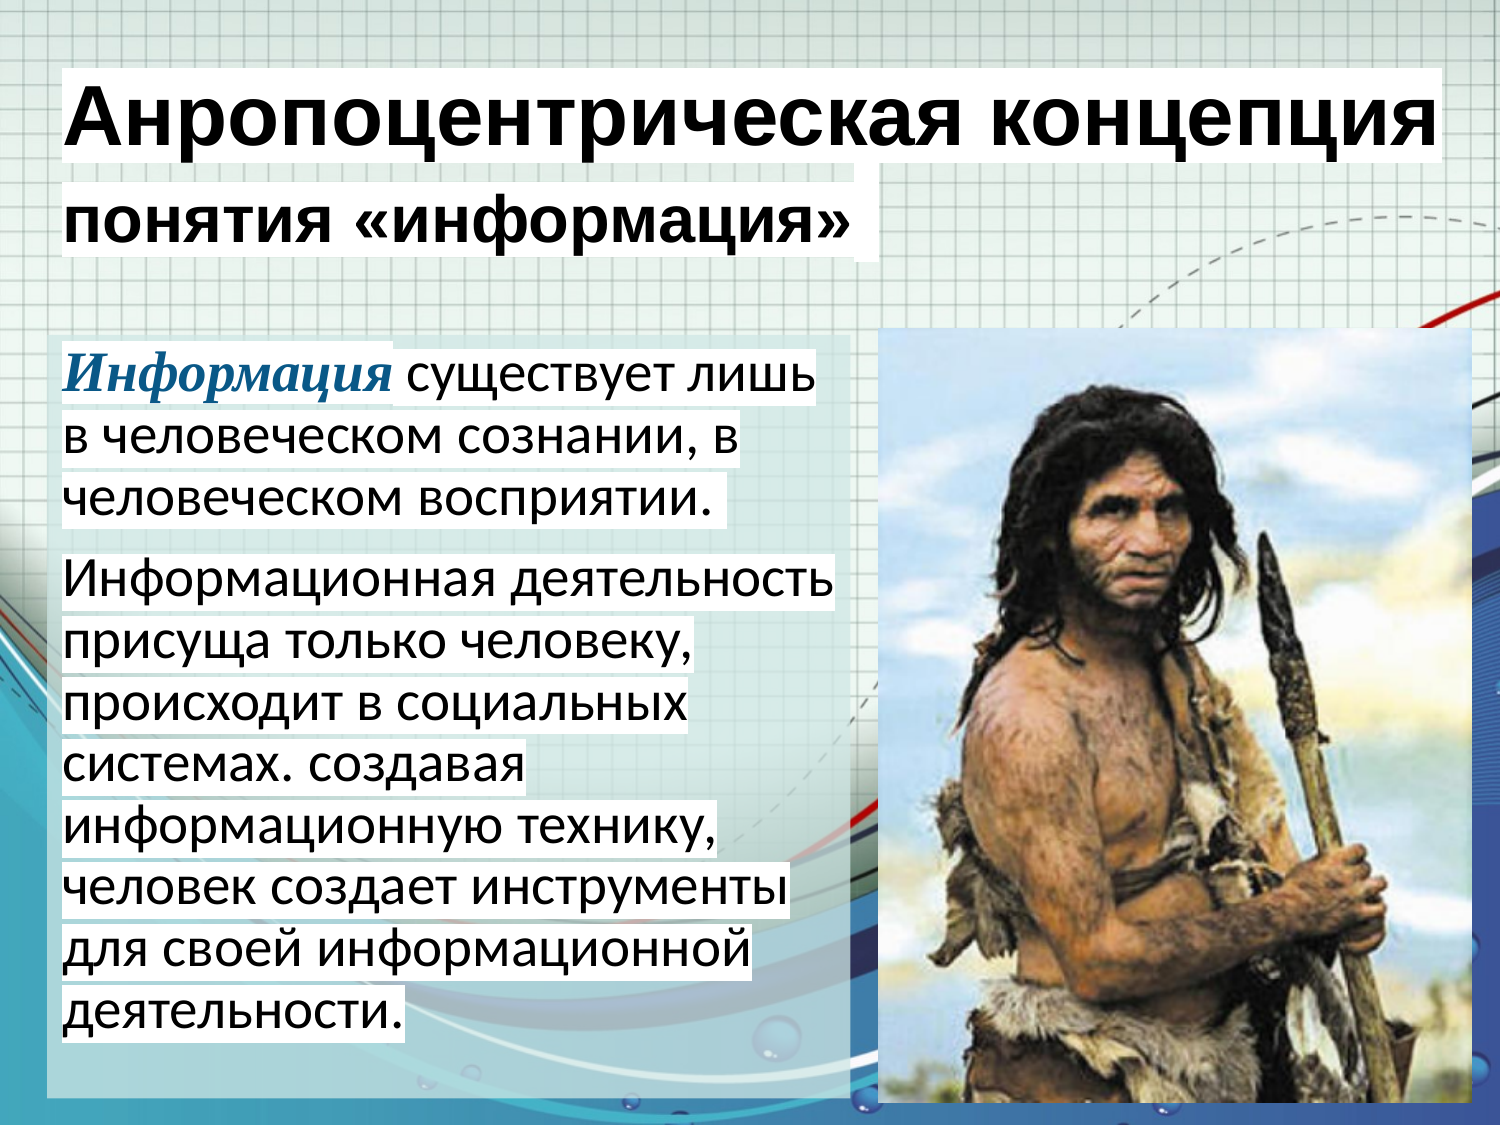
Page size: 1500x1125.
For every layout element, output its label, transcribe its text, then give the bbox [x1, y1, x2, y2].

list Информация существует лишь в человеческом сознании, в человеческом восприятии. Информационная деятельность присуща только человеку, происходит в социальных системах. создавая информационную технику, человек создает инструменты для своей информационной деятельности. [47, 334, 851, 1099]
title Анропоцентрическая концепция понятия «информация» [47, 5, 1465, 329]
picture [0, 0, 1500, 1125]
